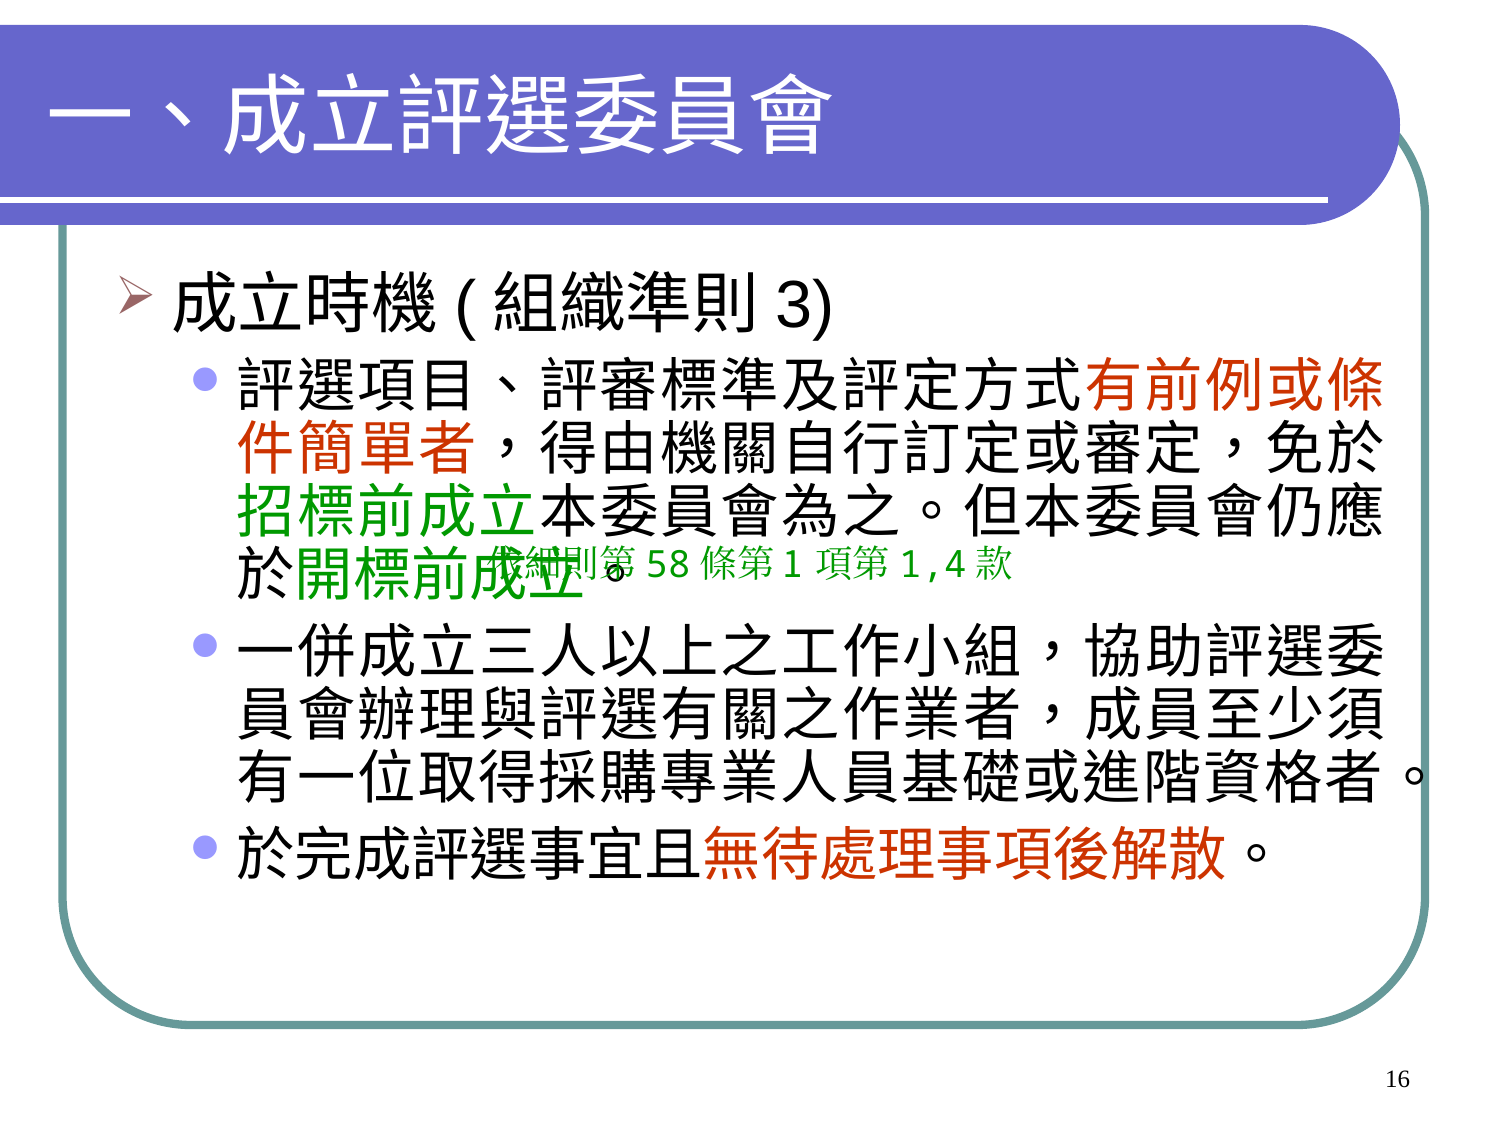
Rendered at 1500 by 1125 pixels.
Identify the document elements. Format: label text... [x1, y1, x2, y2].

list 成立時機(組織準則3) 評選項目、評審標準及評定方式有前例或條件簡單者，得由機關自行訂定或審定，免於招標前成立本委員會為之。但本委員會仍應於開標前成立。 一併成立三人以上之工作小組，協助評選委員會辦理與評選有關之作業者，成員至少須有一位取得採購專業人員基礎或進階資格者。 於完成評選事宜且無待處理事項後解散。 [99, 262, 1401, 988]
text_box <編號> [1074, 1025, 1426, 1101]
title 一、成立評選委員會 [31, 37, 1347, 188]
text_box 依細則第58條第1項第1,4款 [471, 532, 1028, 593]
